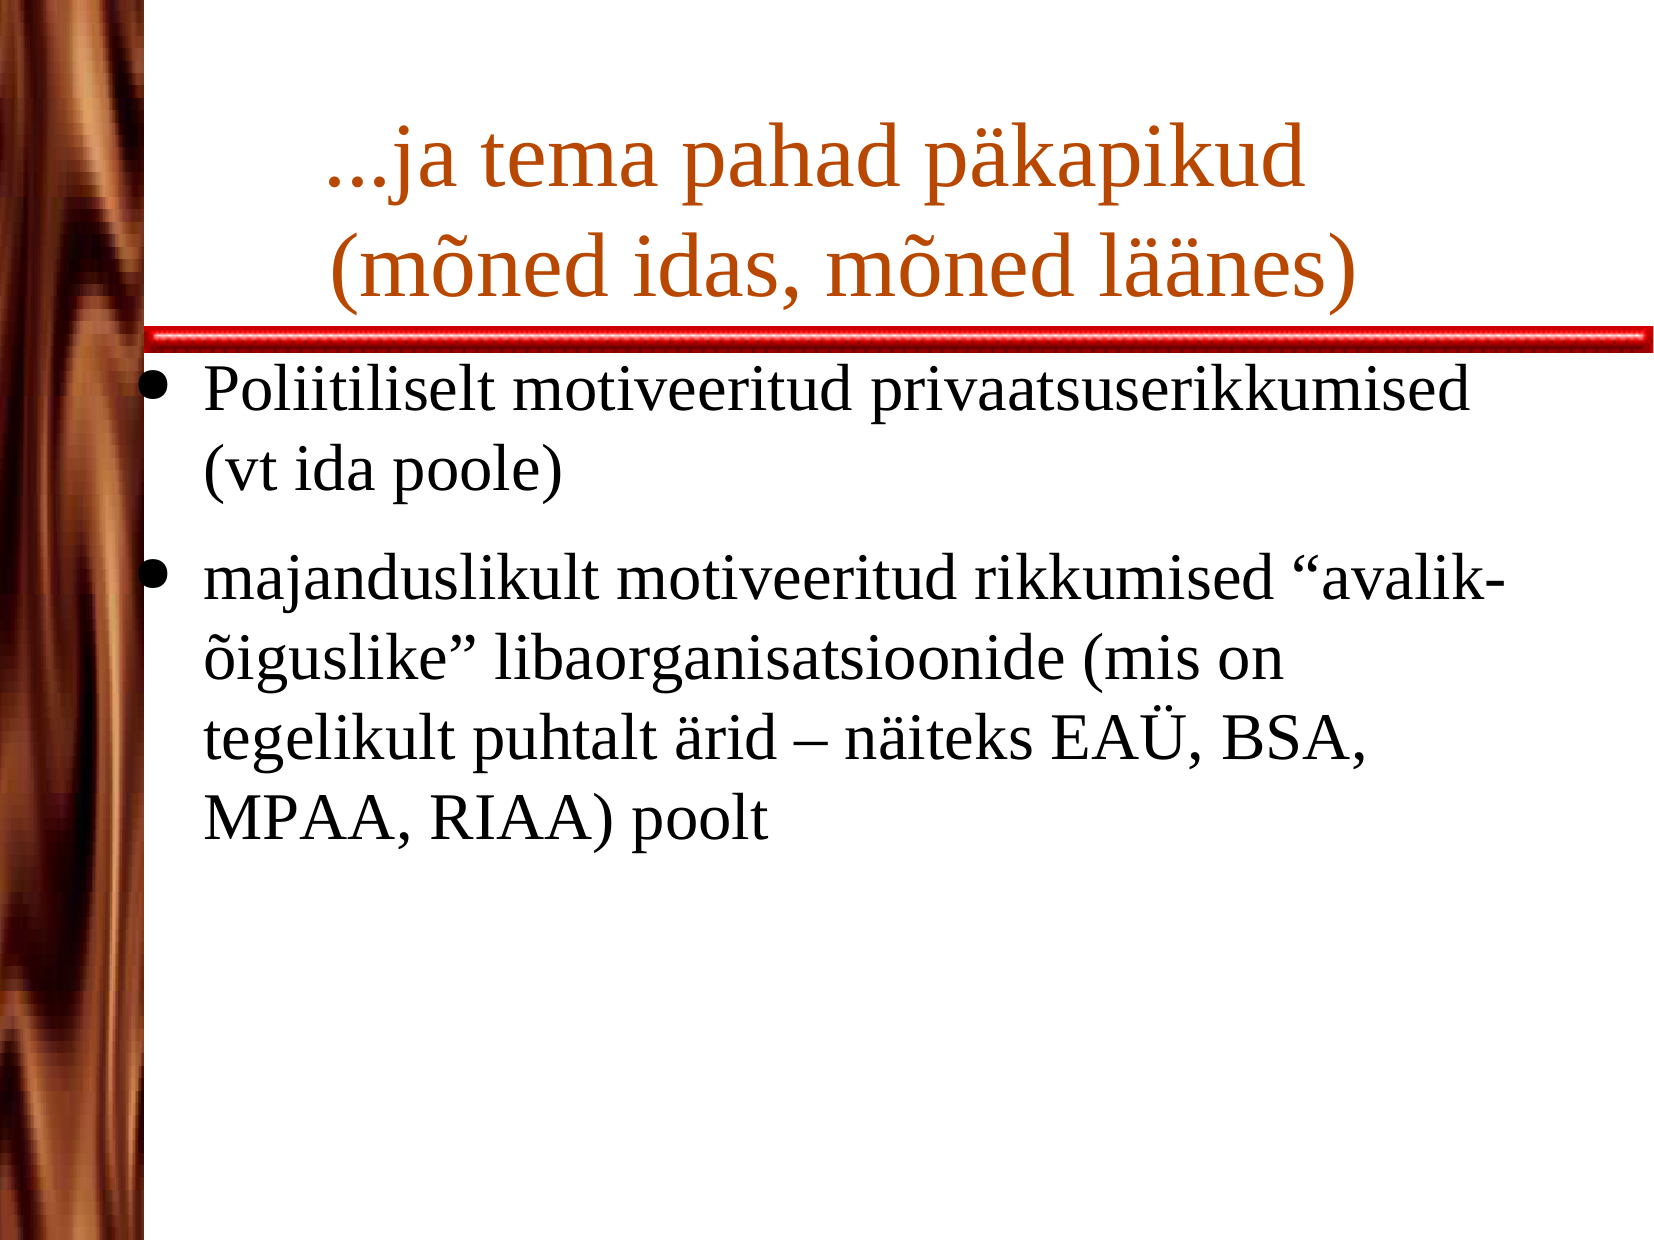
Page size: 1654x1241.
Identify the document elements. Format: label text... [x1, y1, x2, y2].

picture [0, 0, 1654, 1240]
title ...ja tema pahad päkapikud (mõned idas, mõned läänes) [121, 100, 1533, 313]
list Poliitiliselt motiveeritud privaatsuserikkumised (vt ida poole) majanduslikult motiveeritud rikkumised “avalik-õiguslike” libaorganisatsioonide (mis on tegelikult puhtalt ärid – näiteks EAÜ, BSA, MPAA, RIAA) poolt [121, 344, 1533, 1126]
